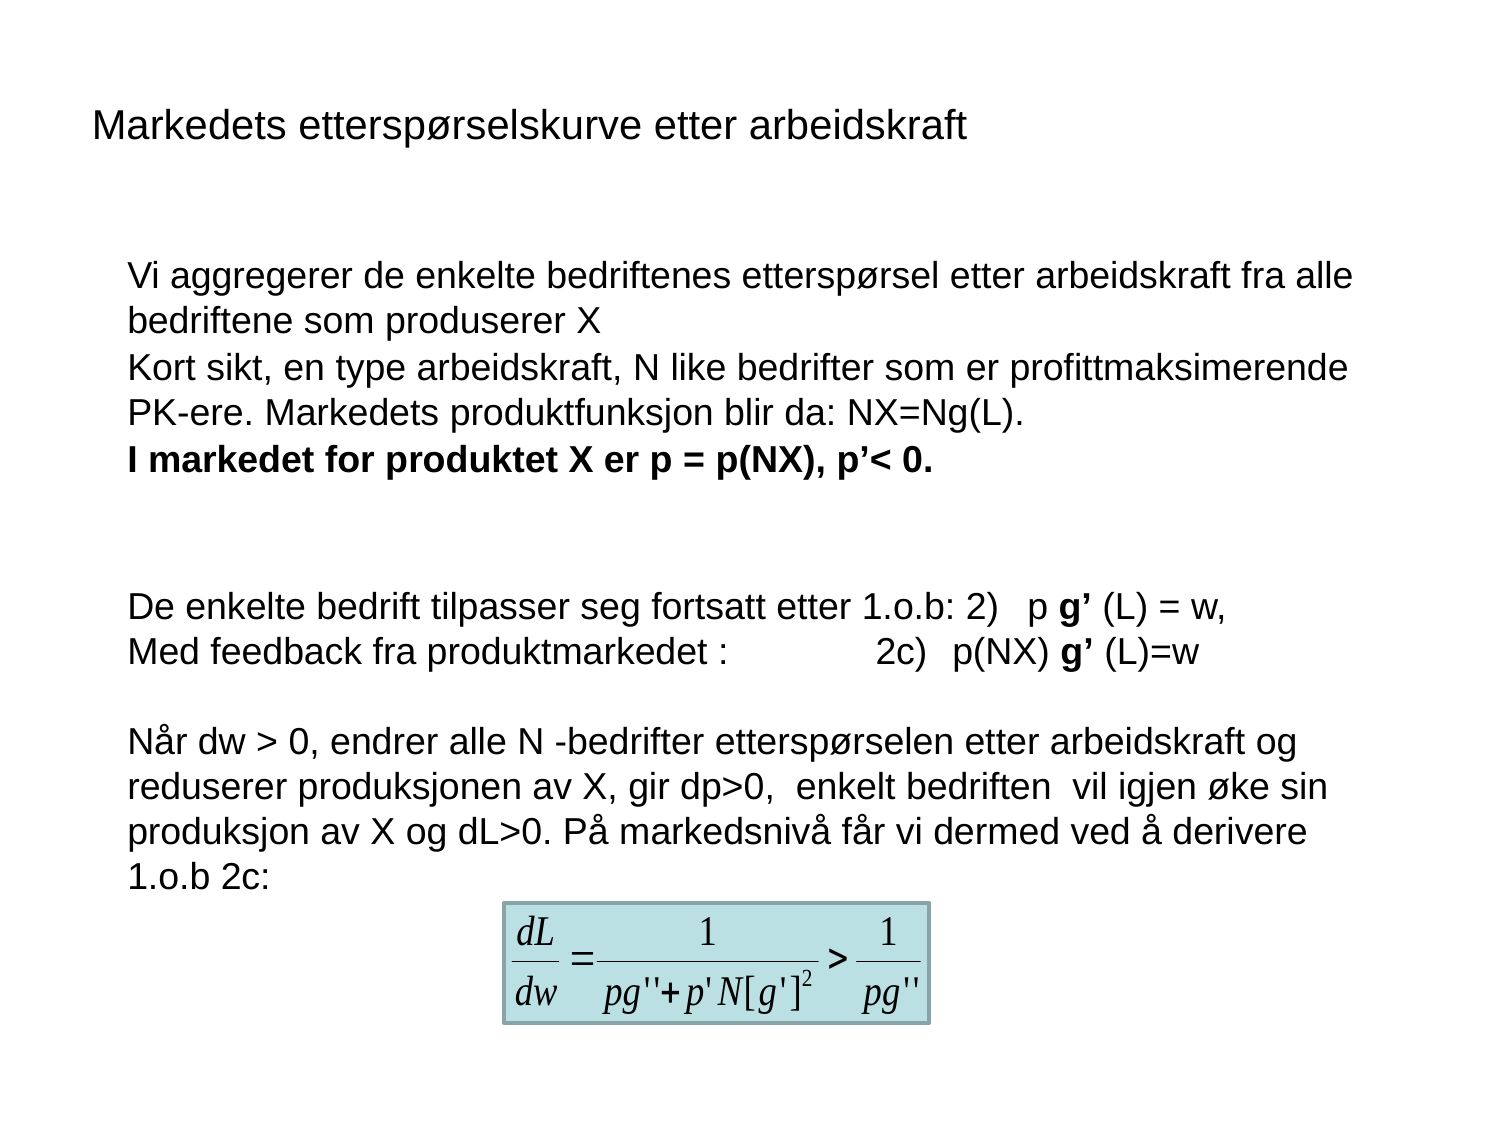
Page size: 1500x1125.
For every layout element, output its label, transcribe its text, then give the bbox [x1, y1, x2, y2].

chart [506, 904, 927, 1022]
text_box Markedets etterspørselskurve etter arbeidskraft [76, 90, 1412, 156]
text_box De enkelte bedrift tilpasser seg fortsatt etter 1.o.b: 2) p g’ (L) = w, Med feedback fra produktmarkedet : 2c) p(NX) g’ (L)=w Når dw > 0, endrer alle N -bedrifter etterspørselen etter arbeidskraft og reduserer produksjonen av X, gir dp>0, enkelt bedriften vil igjen øke sin produksjon av X og dL>0. På markedsnivå får vi dermed ved å derivere 1.o.b 2c: [112, 574, 1400, 905]
text_box Vi aggregerer de enkelte bedriftenes etterspørsel etter arbeidskraft fra alle bedriftene som produserer X Kort sikt, en type arbeidskraft, N like bedrifter som er profittmaksimerende PK-ere. Markedets produktfunksjon blir da: NX=Ng(L). I markedet for produktet X er p = p(NX), p’< 0. [112, 243, 1400, 530]
